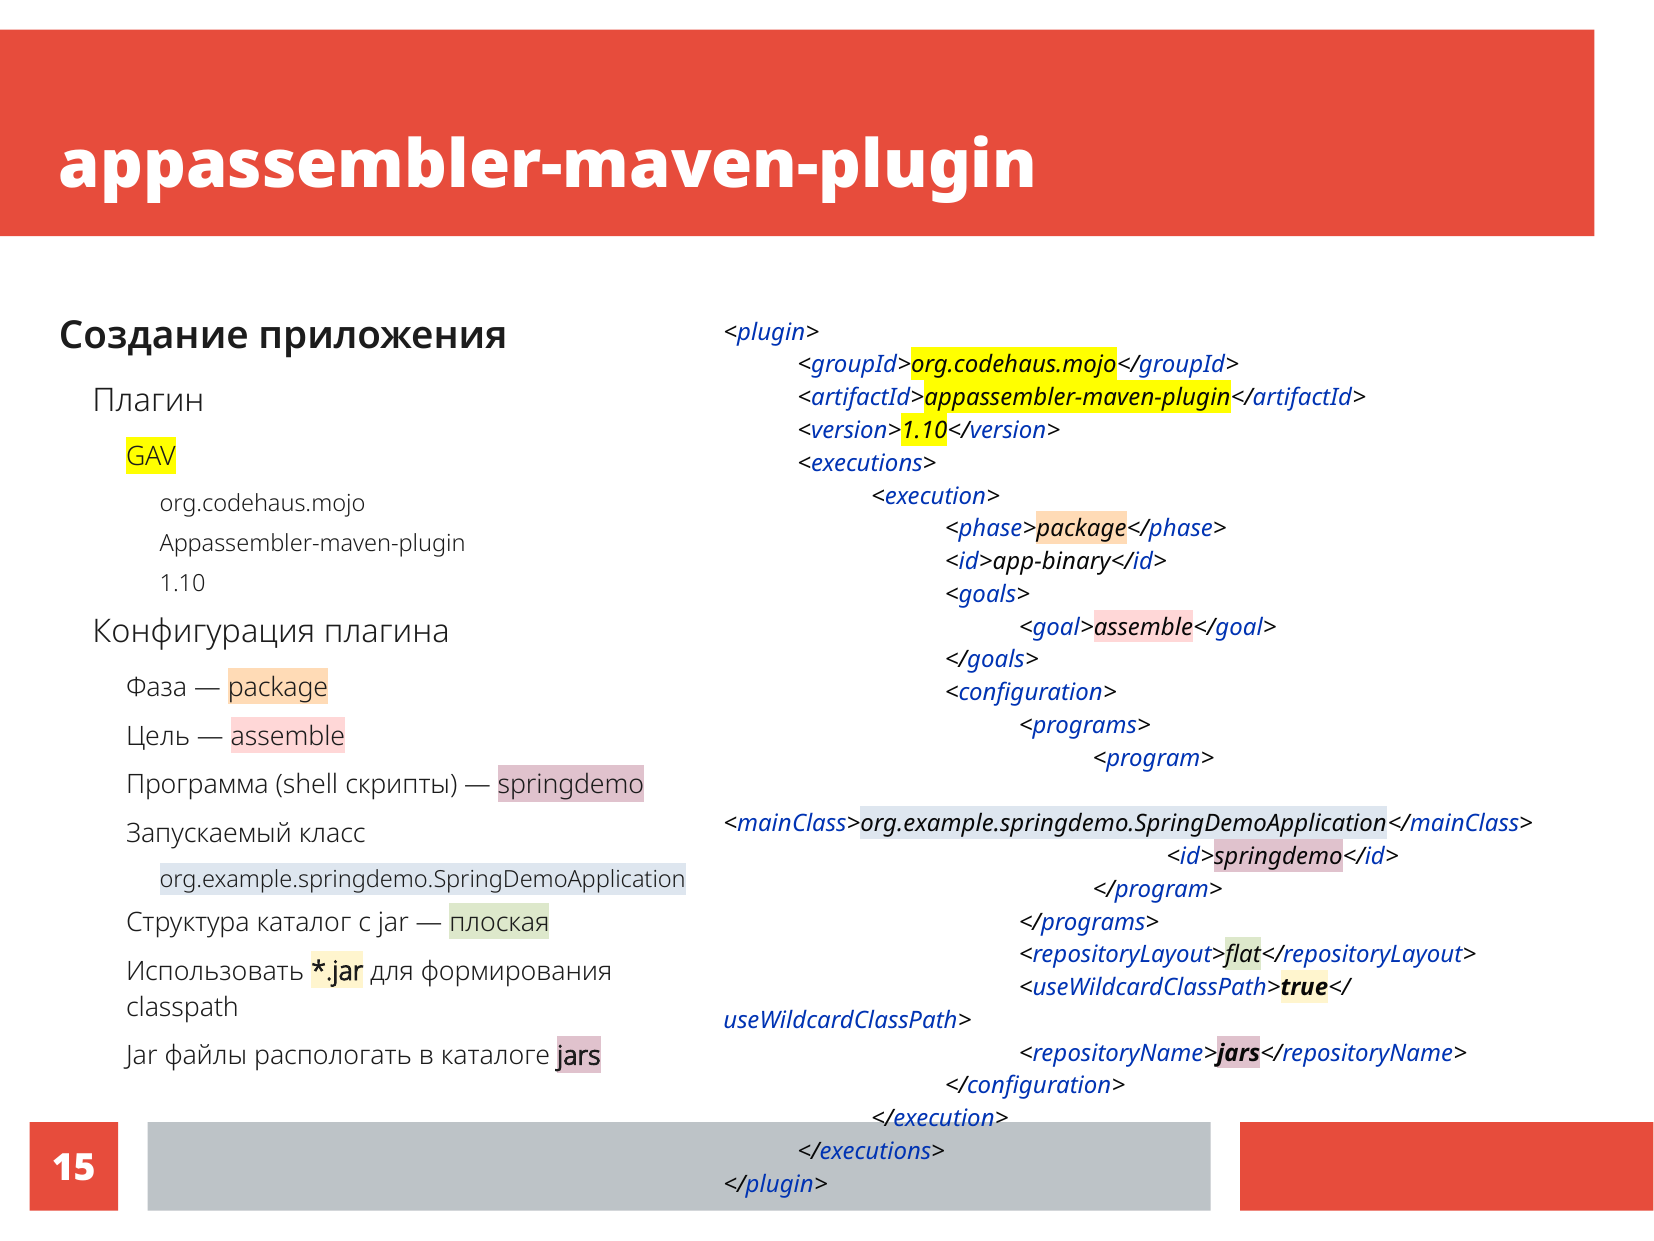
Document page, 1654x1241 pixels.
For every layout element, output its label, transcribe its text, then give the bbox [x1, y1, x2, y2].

text_box <plugin> <groupId>org.codehaus.mojo</groupId> <artifactId>appassembler-maven-plugin</artifactId> <version>1.10</version> <executions> <execution> <phase>package</phase> <id>app-binary</id> <goals> <goal>assemble</goal> </goals> <configuration> <programs> <program> <mainClass>org.example.springdemo.SpringDemoApplication</mainClass> <id>springdemo</id> </program> </programs> <repositoryLayout>flat</repositoryLayout> <useWildcardClassPath>true</useWildcardClassPath> <repositoryName>jars</repositoryName> </configuration> </execution> </executions> </plugin> [708, 307, 1595, 1070]
list Создание приложения Плагин GAV org.codehaus.mojo Appassembler-maven-plugin 1.10 Конфигурация плагина Фаза — package Цель — assemble Программа (shell скрипты) — springdemo Запускаемый класс org.example.springdemo.SpringDemoApplication Структура каталог с jar — плоская Использовать *.jar для формирования classpath Jar файлы распологать в каталоге jars [59, 307, 697, 1093]
title appassembler-maven-plugin [59, 59, 1595, 207]
